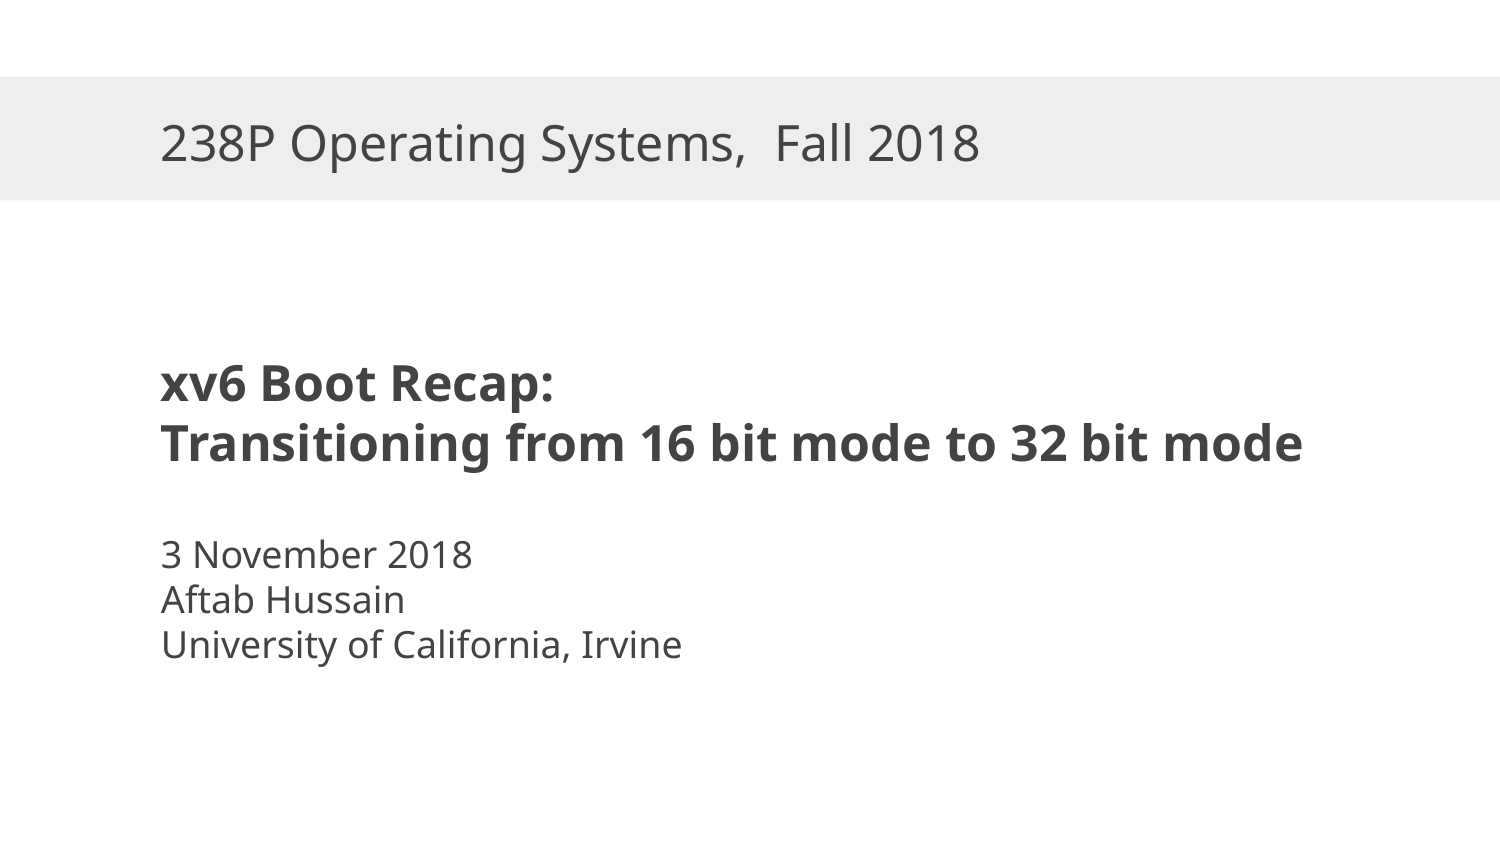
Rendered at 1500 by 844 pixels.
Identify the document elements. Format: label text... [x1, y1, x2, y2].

text_box 238P Operating Systems, Fall 2018 xv6 Boot Recap: Transitioning from 16 bit mode to 32 bit mode 3 November 2018 Aftab Hussain University of California, Irvine [70, 96, 1500, 588]
text_box [0, 77, 1500, 201]
